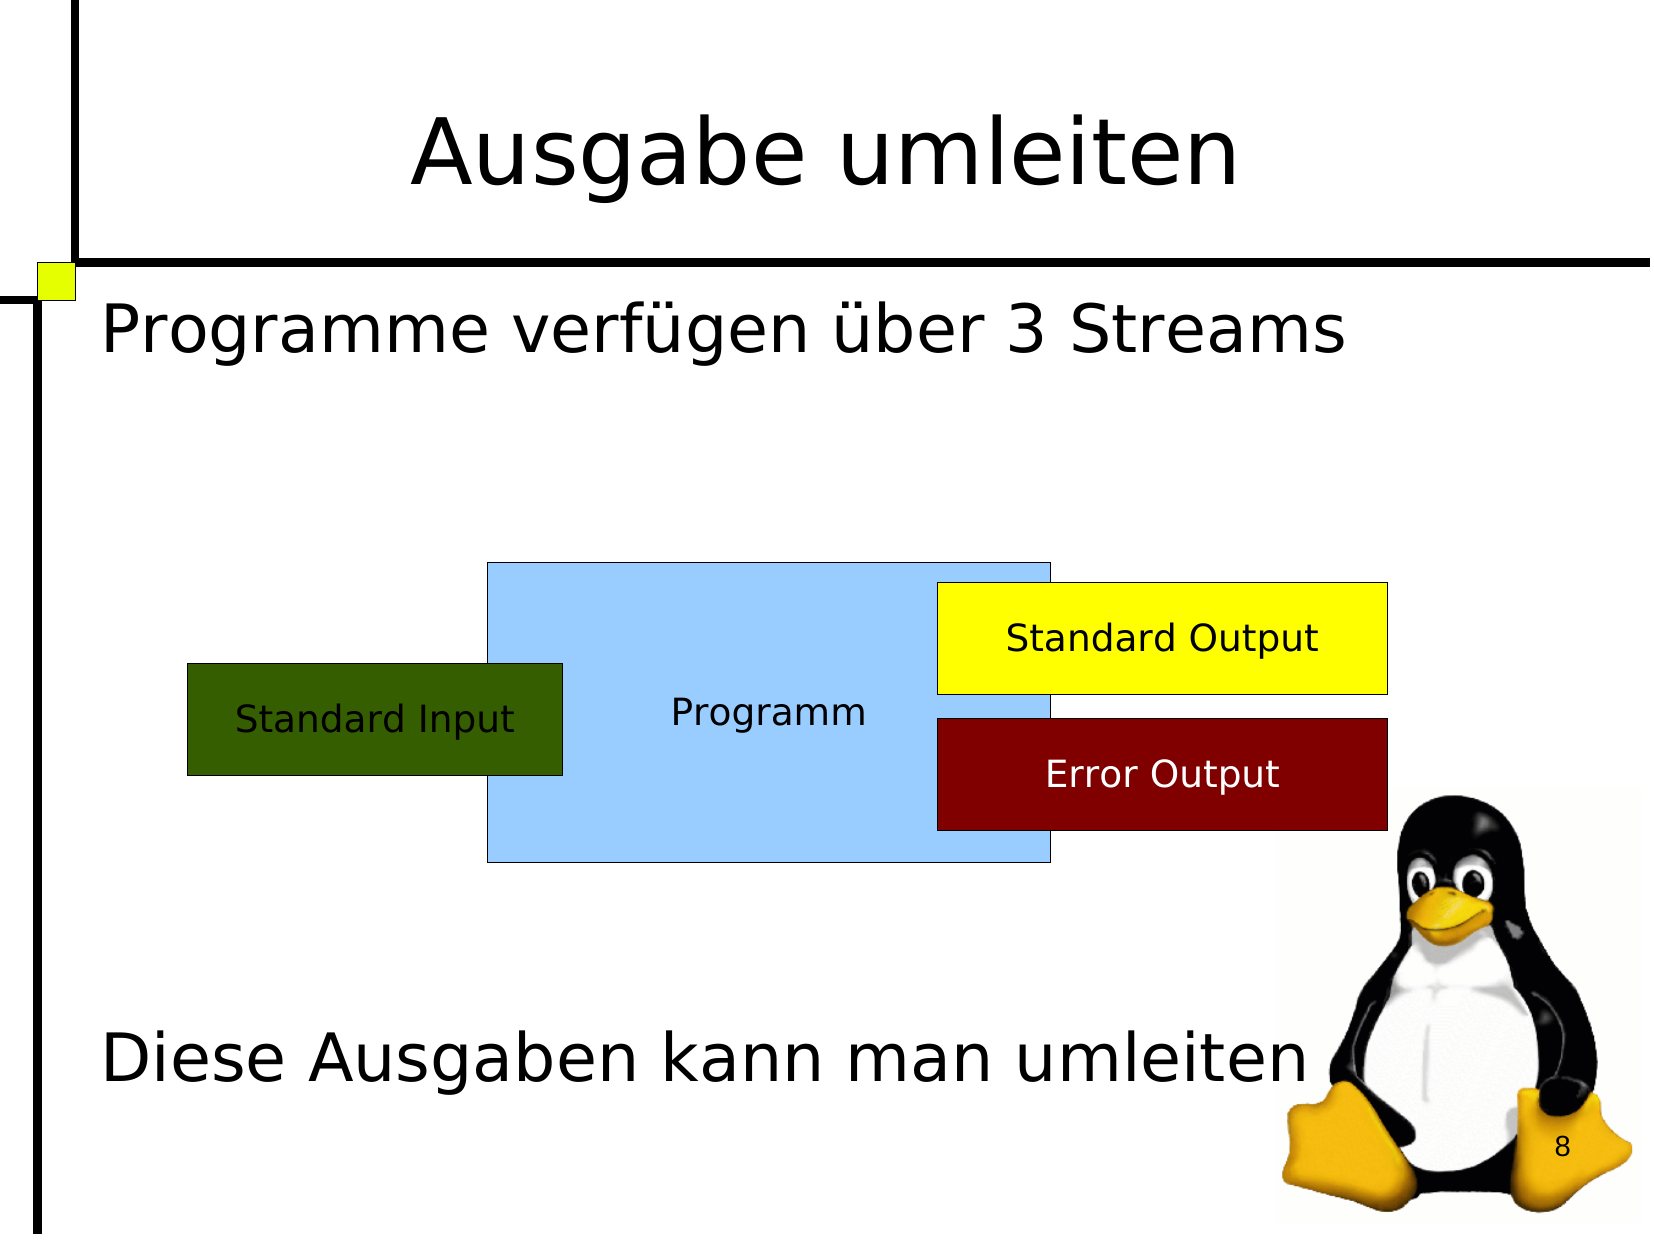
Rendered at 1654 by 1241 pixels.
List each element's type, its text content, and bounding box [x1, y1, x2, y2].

text_box Standard Output [937, 582, 1388, 695]
text_box Error Output [937, 718, 1388, 831]
title Ausgabe umleiten [82, 49, 1571, 257]
text_box Standard Input [187, 663, 563, 776]
list Programme verfügen über 3 Streams Diese Ausgaben kann man umleiten [82, 290, 1571, 1109]
picture [1275, 787, 1642, 1223]
text_box Programm [487, 562, 1051, 863]
